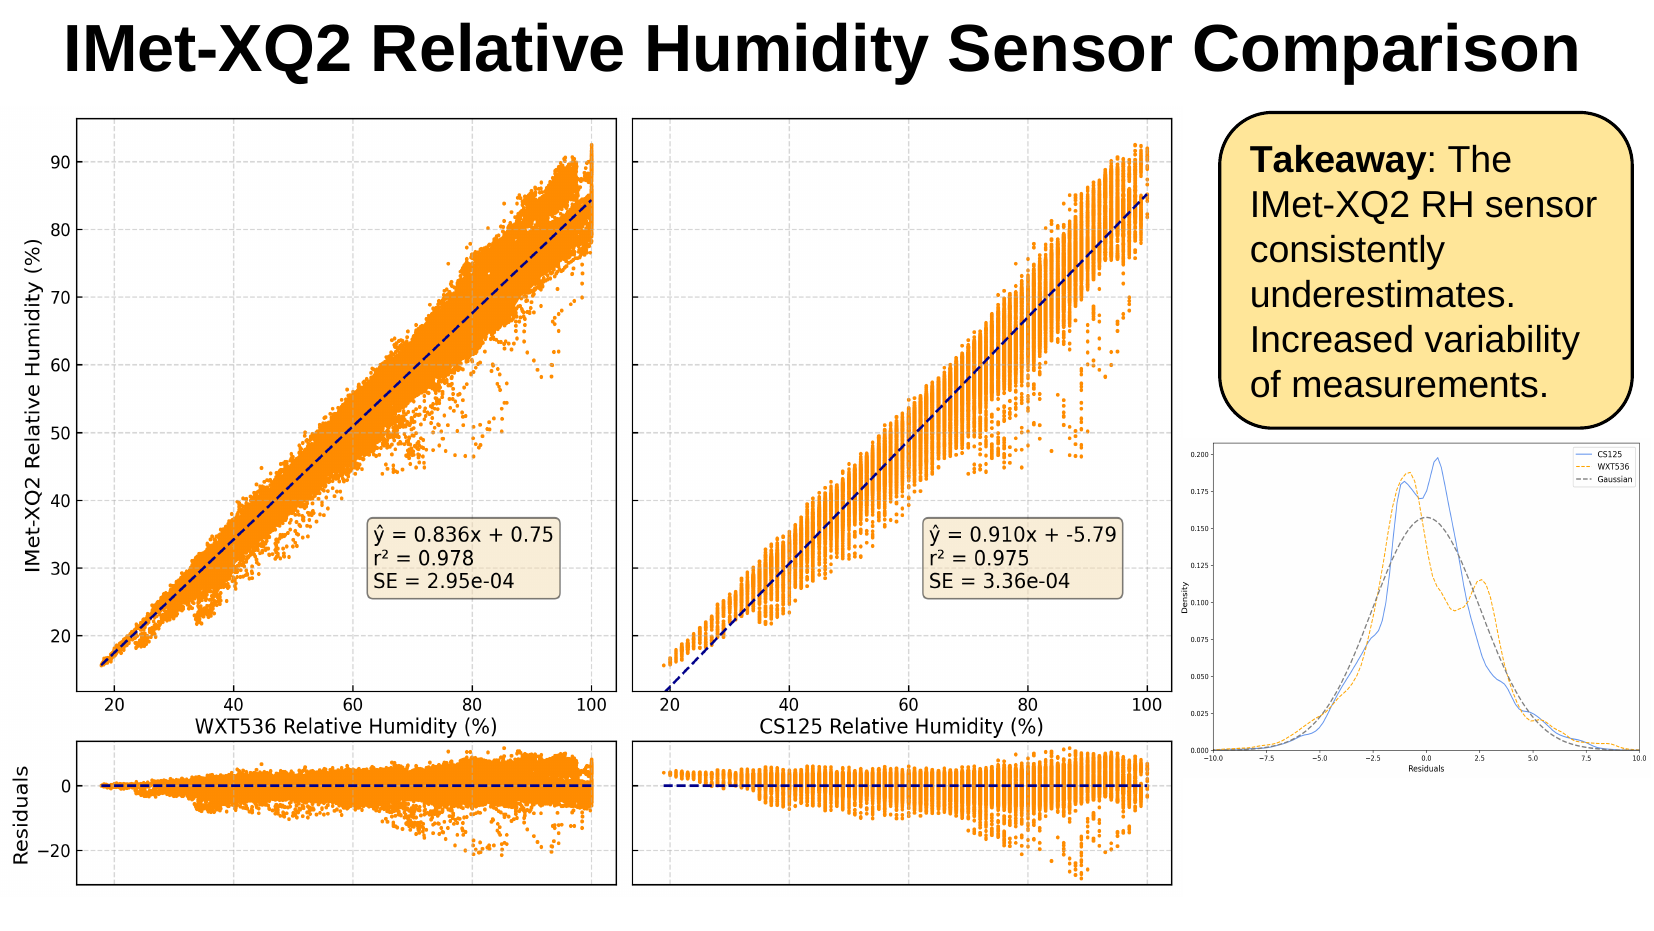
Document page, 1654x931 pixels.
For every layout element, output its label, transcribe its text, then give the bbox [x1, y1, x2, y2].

title IMet-XQ2 Relative Humidity Sensor Comparison [0, 0, 1651, 95]
picture [0, 106, 1651, 897]
text_box Takeaway: The IMet-XQ2 RH sensor consistently underestimates. Increased variability of measurements. [1219, 112, 1633, 429]
